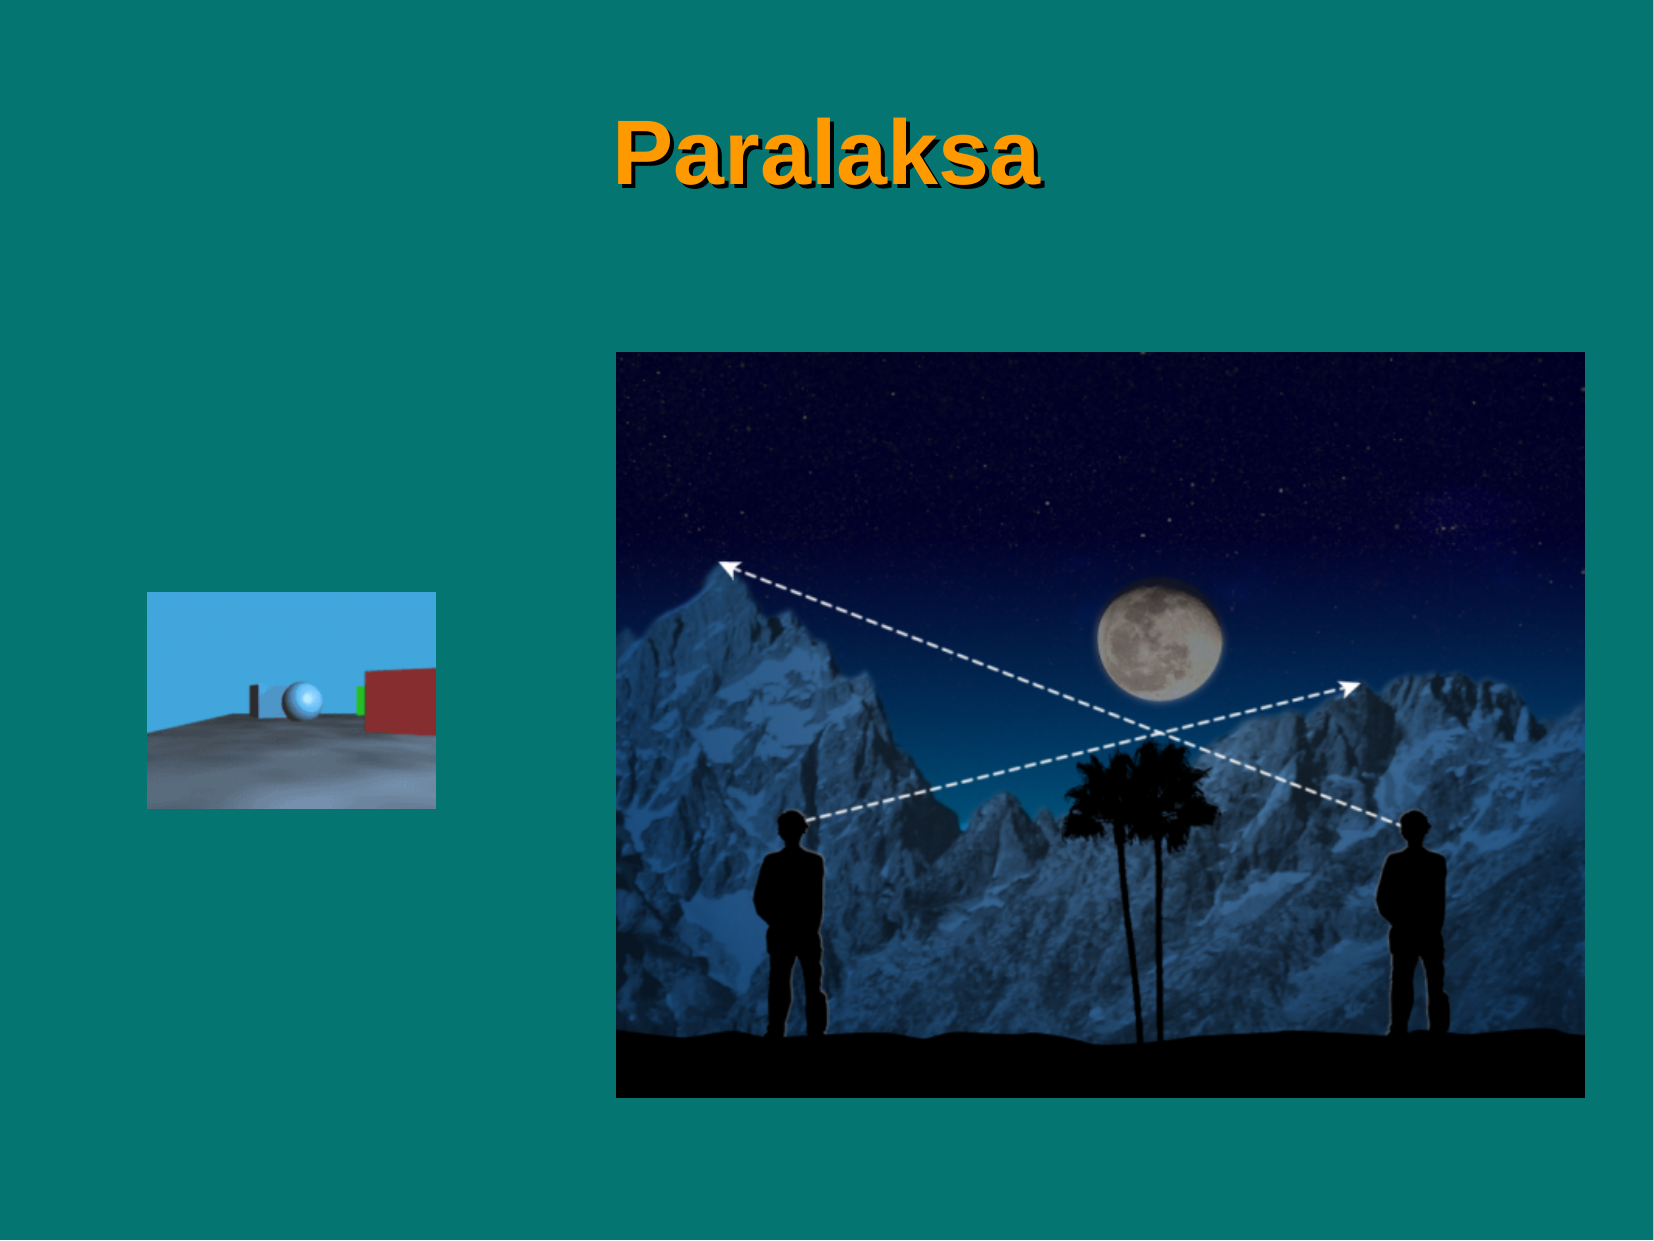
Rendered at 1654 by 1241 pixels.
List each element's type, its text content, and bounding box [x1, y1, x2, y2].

picture [616, 352, 1585, 1098]
title Paralaksa [82, 49, 1571, 257]
picture [147, 592, 436, 809]
